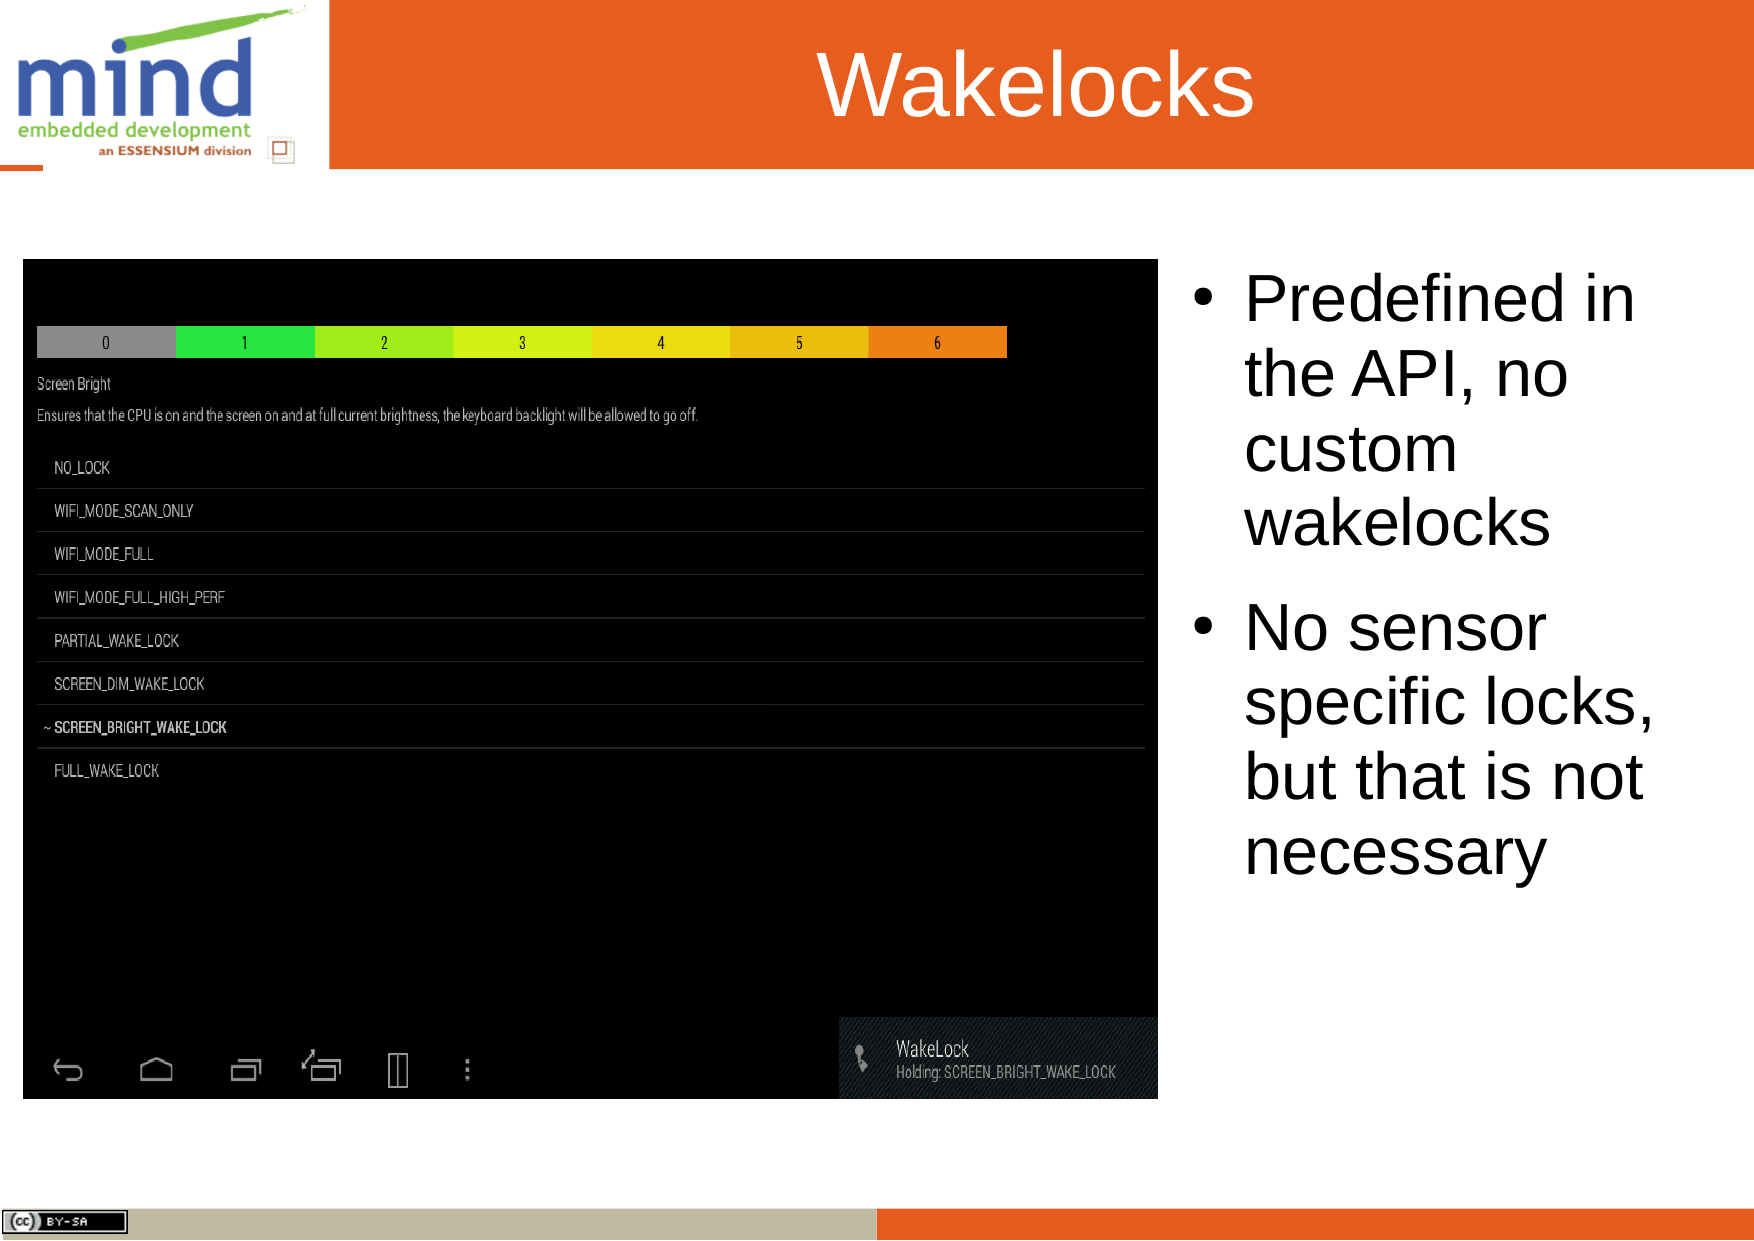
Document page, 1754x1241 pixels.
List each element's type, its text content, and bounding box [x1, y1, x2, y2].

picture [5, 5, 322, 164]
picture [2, 1210, 128, 1234]
title Wakelocks [329, 0, 1744, 170]
list Predefined in the API, no custom wakelocks No sensor specific locks, but that is not necessary [1173, 261, 1666, 981]
picture [23, 259, 1158, 1099]
